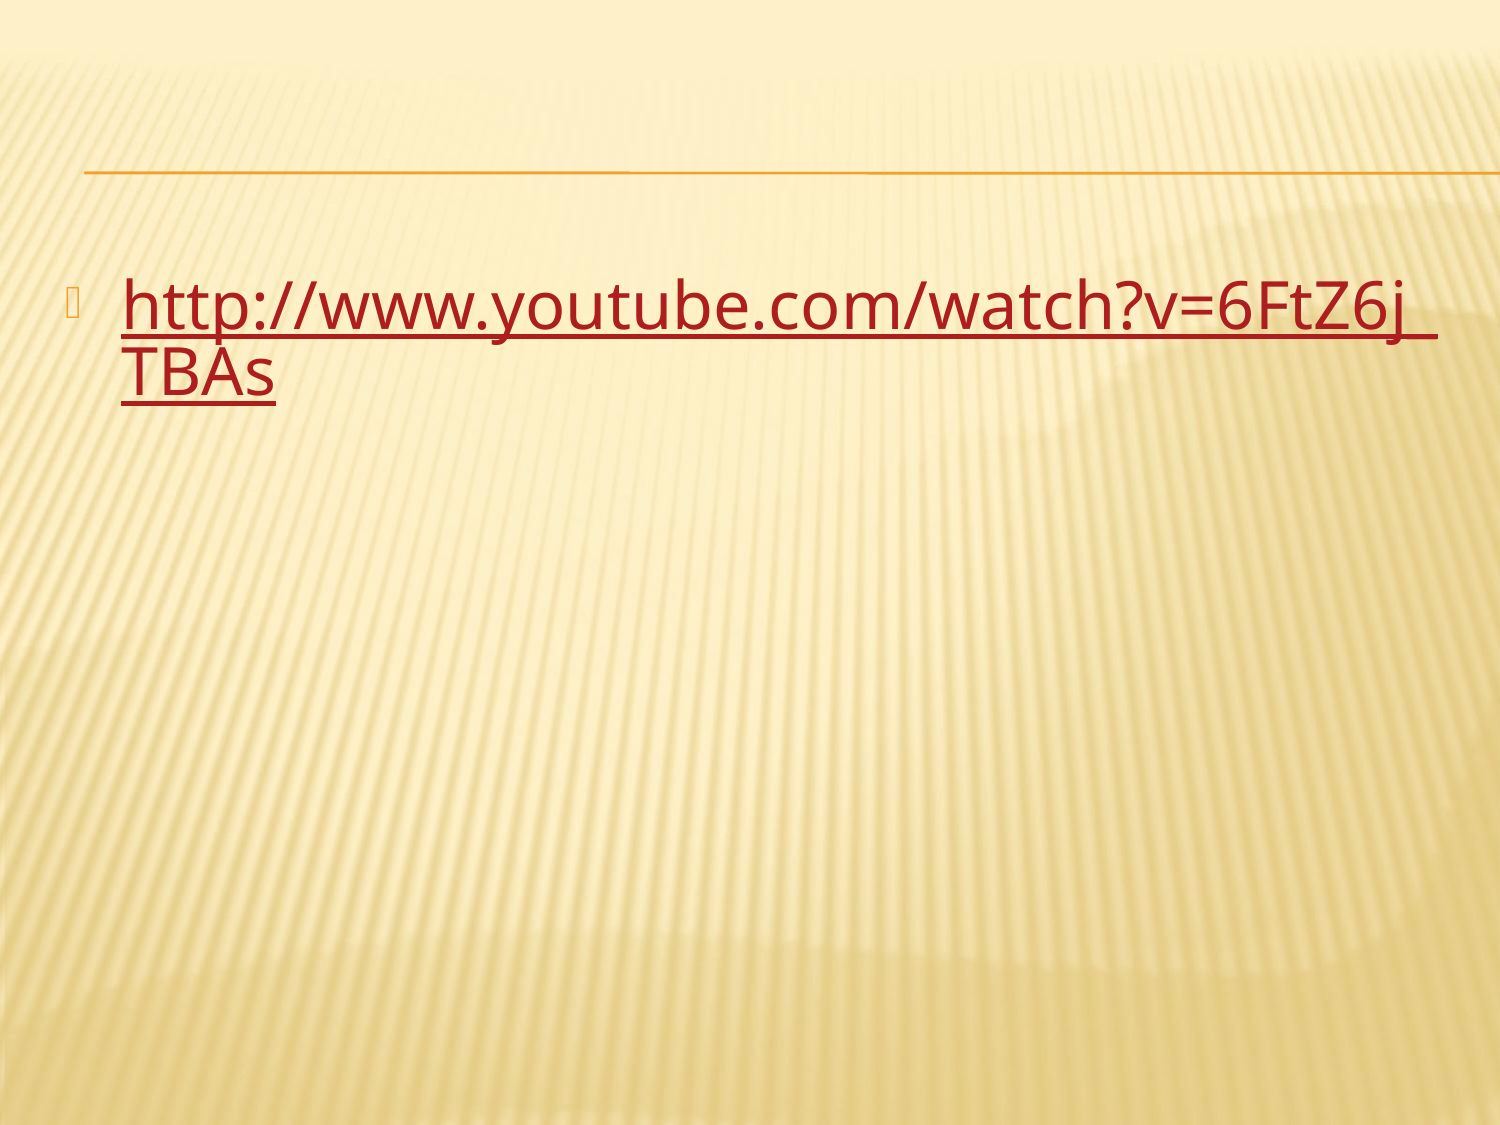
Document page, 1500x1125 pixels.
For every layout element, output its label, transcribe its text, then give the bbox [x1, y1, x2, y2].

list http://www.youtube.com/watch?v=6FtZ6j_TBAs [50, 254, 1475, 998]
picture [0, 0, 1500, 1125]
